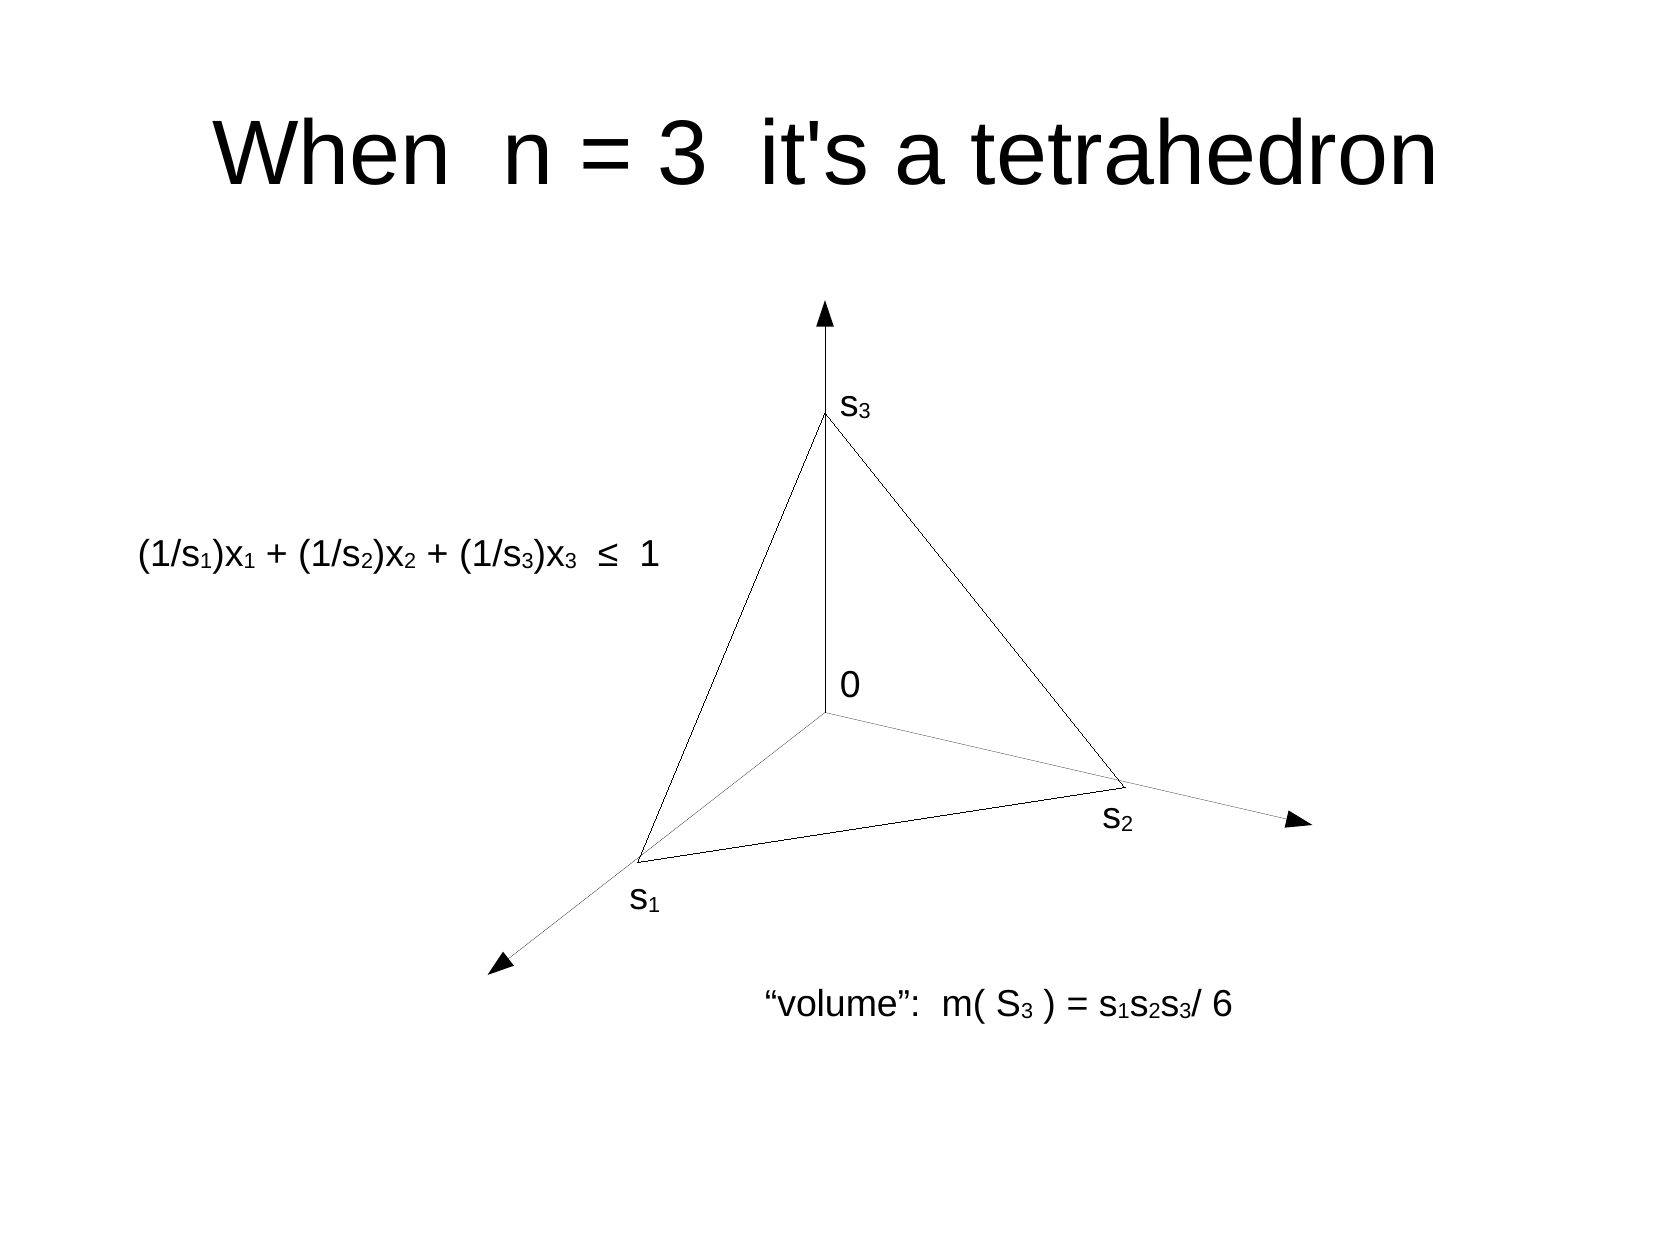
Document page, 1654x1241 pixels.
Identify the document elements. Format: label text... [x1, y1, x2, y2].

text_box (1/s1)x1 + (1/s2)x2 + (1/s3)x3 ≤ 1 [123, 525, 676, 595]
text_box s3 [825, 375, 886, 445]
title When n = 3 it's a tetrahedron [82, 49, 1571, 257]
text_box s2 [1087, 787, 1148, 857]
text_box s1 [614, 868, 676, 938]
text_box “volume”: m( S3 ) = s1s2s3/ 6 [750, 975, 1248, 1045]
text_box 0 [825, 655, 876, 713]
